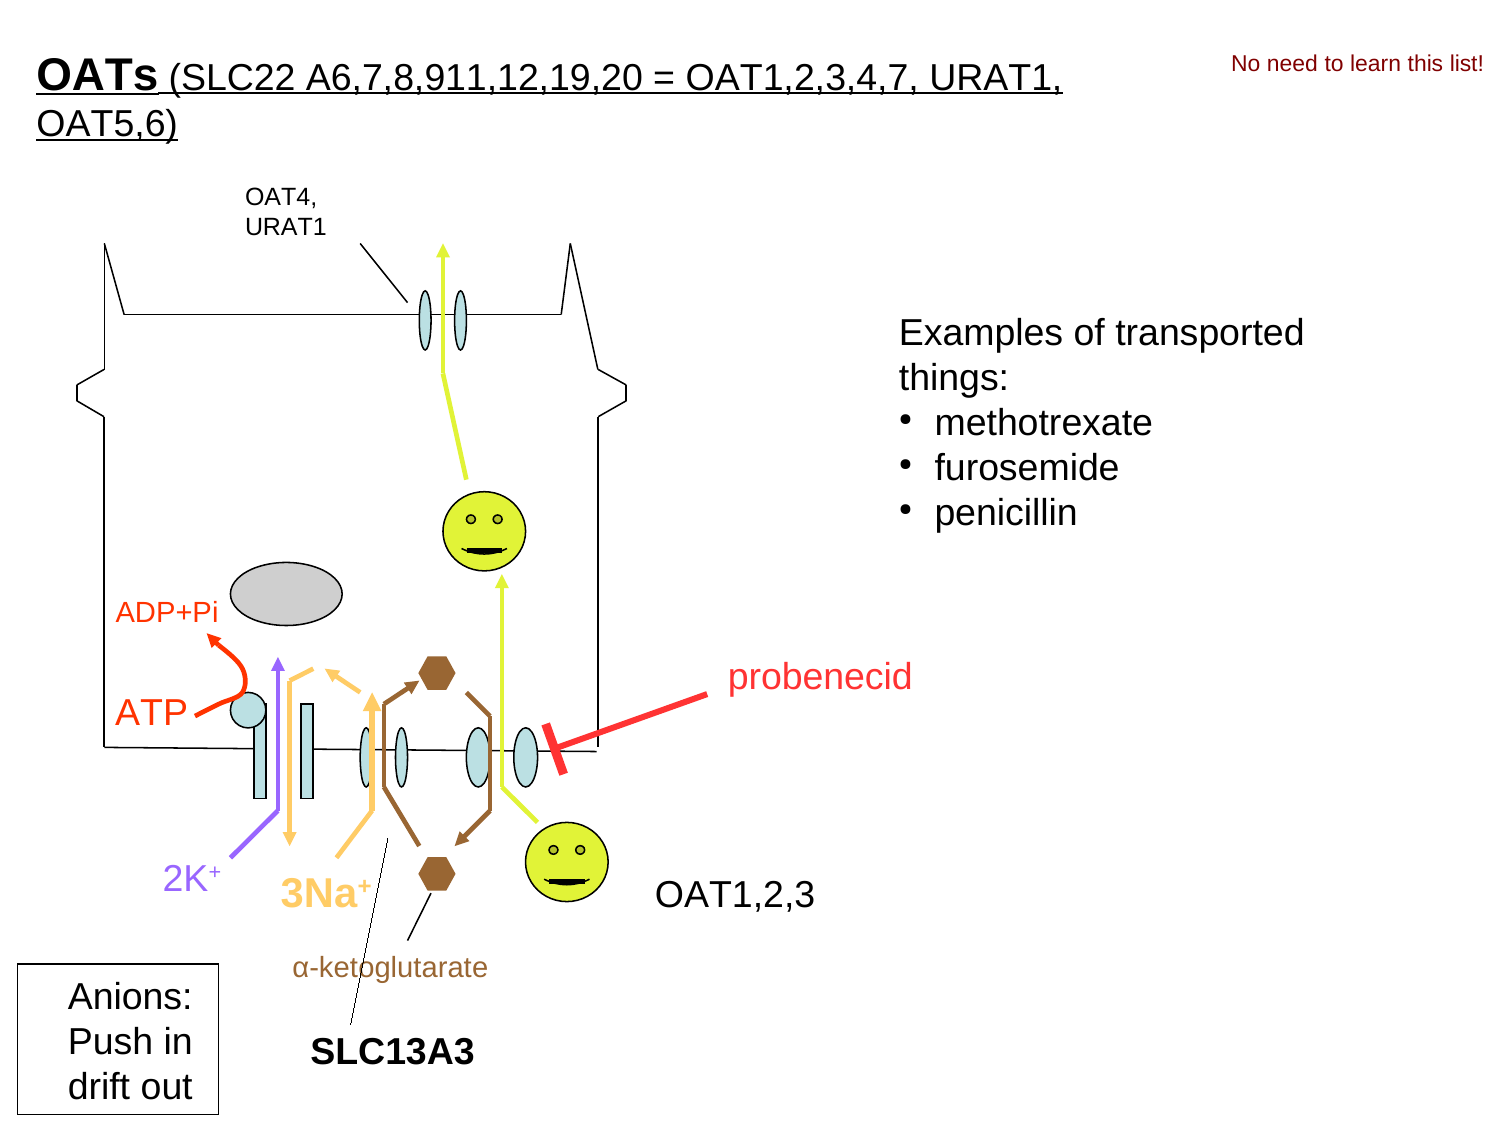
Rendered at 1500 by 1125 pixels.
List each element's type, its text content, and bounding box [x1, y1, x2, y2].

text_box [292, 704, 313, 799]
text_box Anions: Push in drift out [17, 964, 219, 1115]
text_box [230, 692, 276, 799]
text_box [466, 727, 488, 787]
text_box [419, 657, 455, 690]
text_box [419, 857, 455, 890]
text_box ADP+Pi [100, 586, 234, 637]
text_box No need to learn this list! [1216, 40, 1500, 83]
text_box SLC13A3 [260, 1019, 490, 1125]
text_box [280, 727, 287, 776]
text_box 3Na+ [265, 857, 408, 924]
text_box [232, 562, 343, 626]
text_box [454, 290, 467, 351]
text_box OAT4, URAT1 [194, 172, 420, 248]
text_box 2K+ [147, 846, 243, 907]
text_box α-ketoglutarate [277, 940, 538, 992]
text_box [360, 727, 369, 787]
text_box [442, 491, 526, 571]
text_box [395, 727, 408, 787]
text_box probenecid [713, 645, 1147, 705]
text_box OAT1,2,3 [640, 862, 869, 968]
text_box [525, 822, 609, 902]
text_box [513, 727, 538, 787]
text_box [419, 290, 432, 351]
text_box OATs (SLC22 A6,7,8,911,12,19,20 = OAT1,2,3,4,7, URAT1, OAT5,6) [21, 36, 1227, 153]
text_box ATP [100, 680, 219, 742]
text_box Examples of transported things: methotrexate furosemide penicillin [884, 300, 1385, 541]
